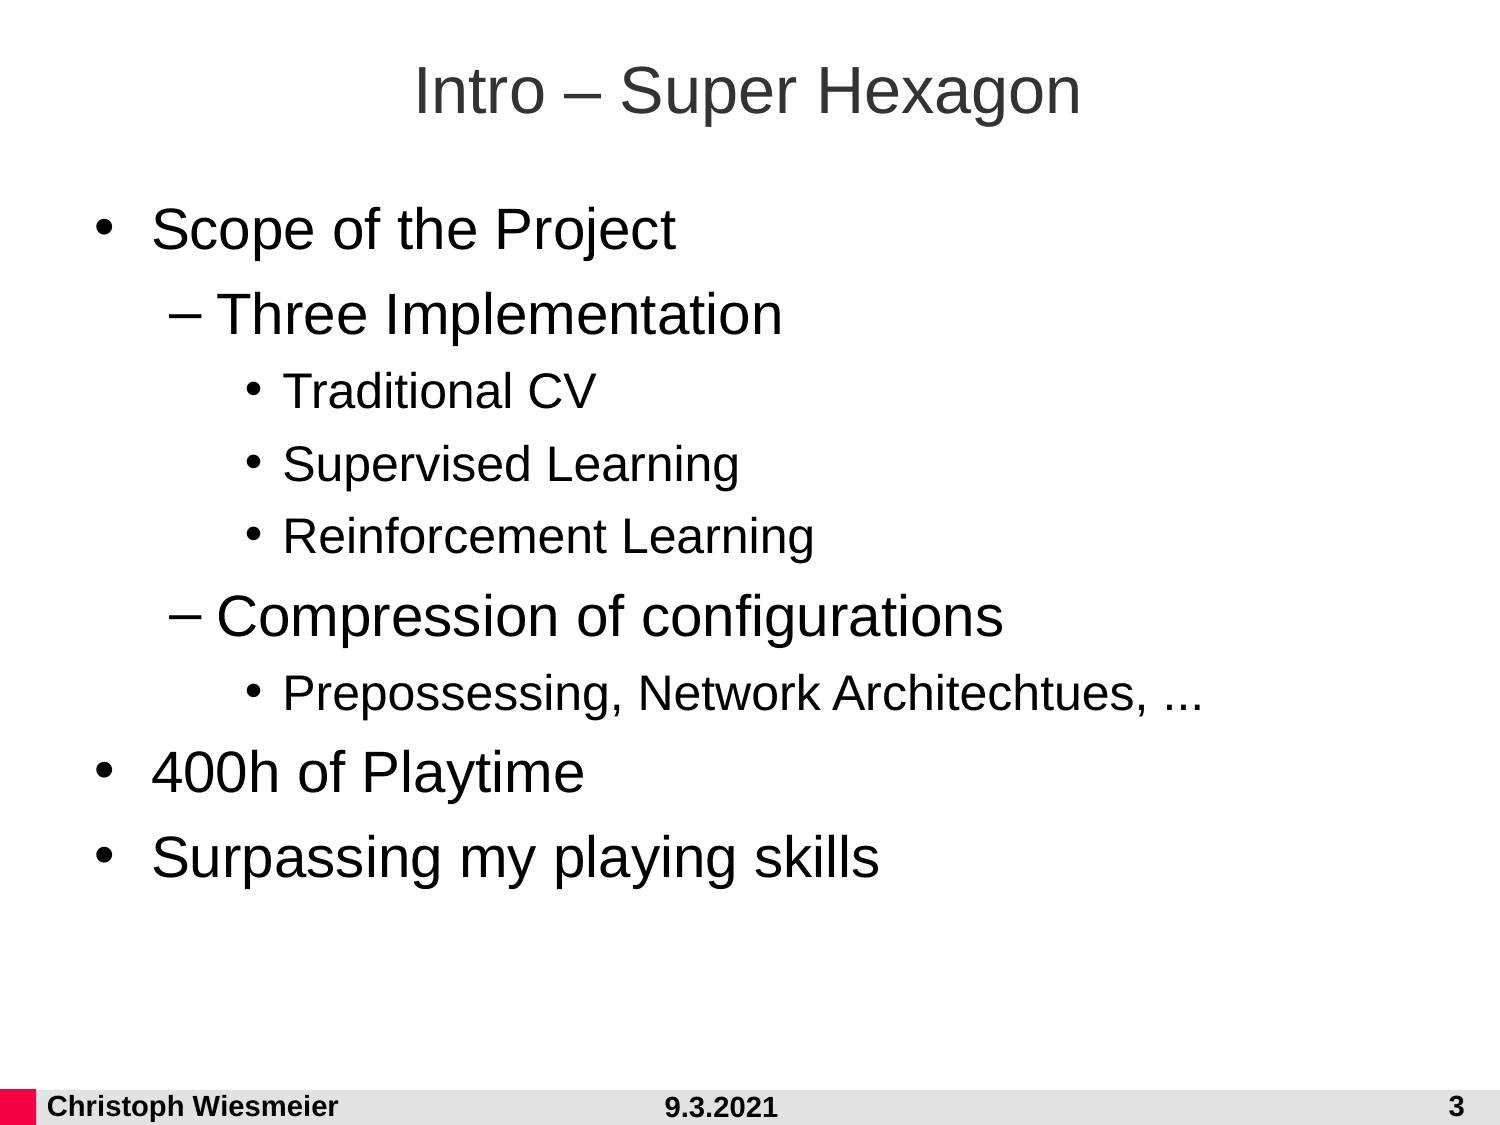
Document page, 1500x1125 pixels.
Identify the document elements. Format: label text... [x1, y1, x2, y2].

title Intro – Super Hexagon [79, 25, 1417, 149]
list Scope of the Project Three Implementation Traditional CV Supervised Learning Reinforcement Learning Compression of configurations Prepossessing, Network Architechtues, ... 400h of Playtime Surpassing my playing skills [79, 184, 1430, 1055]
